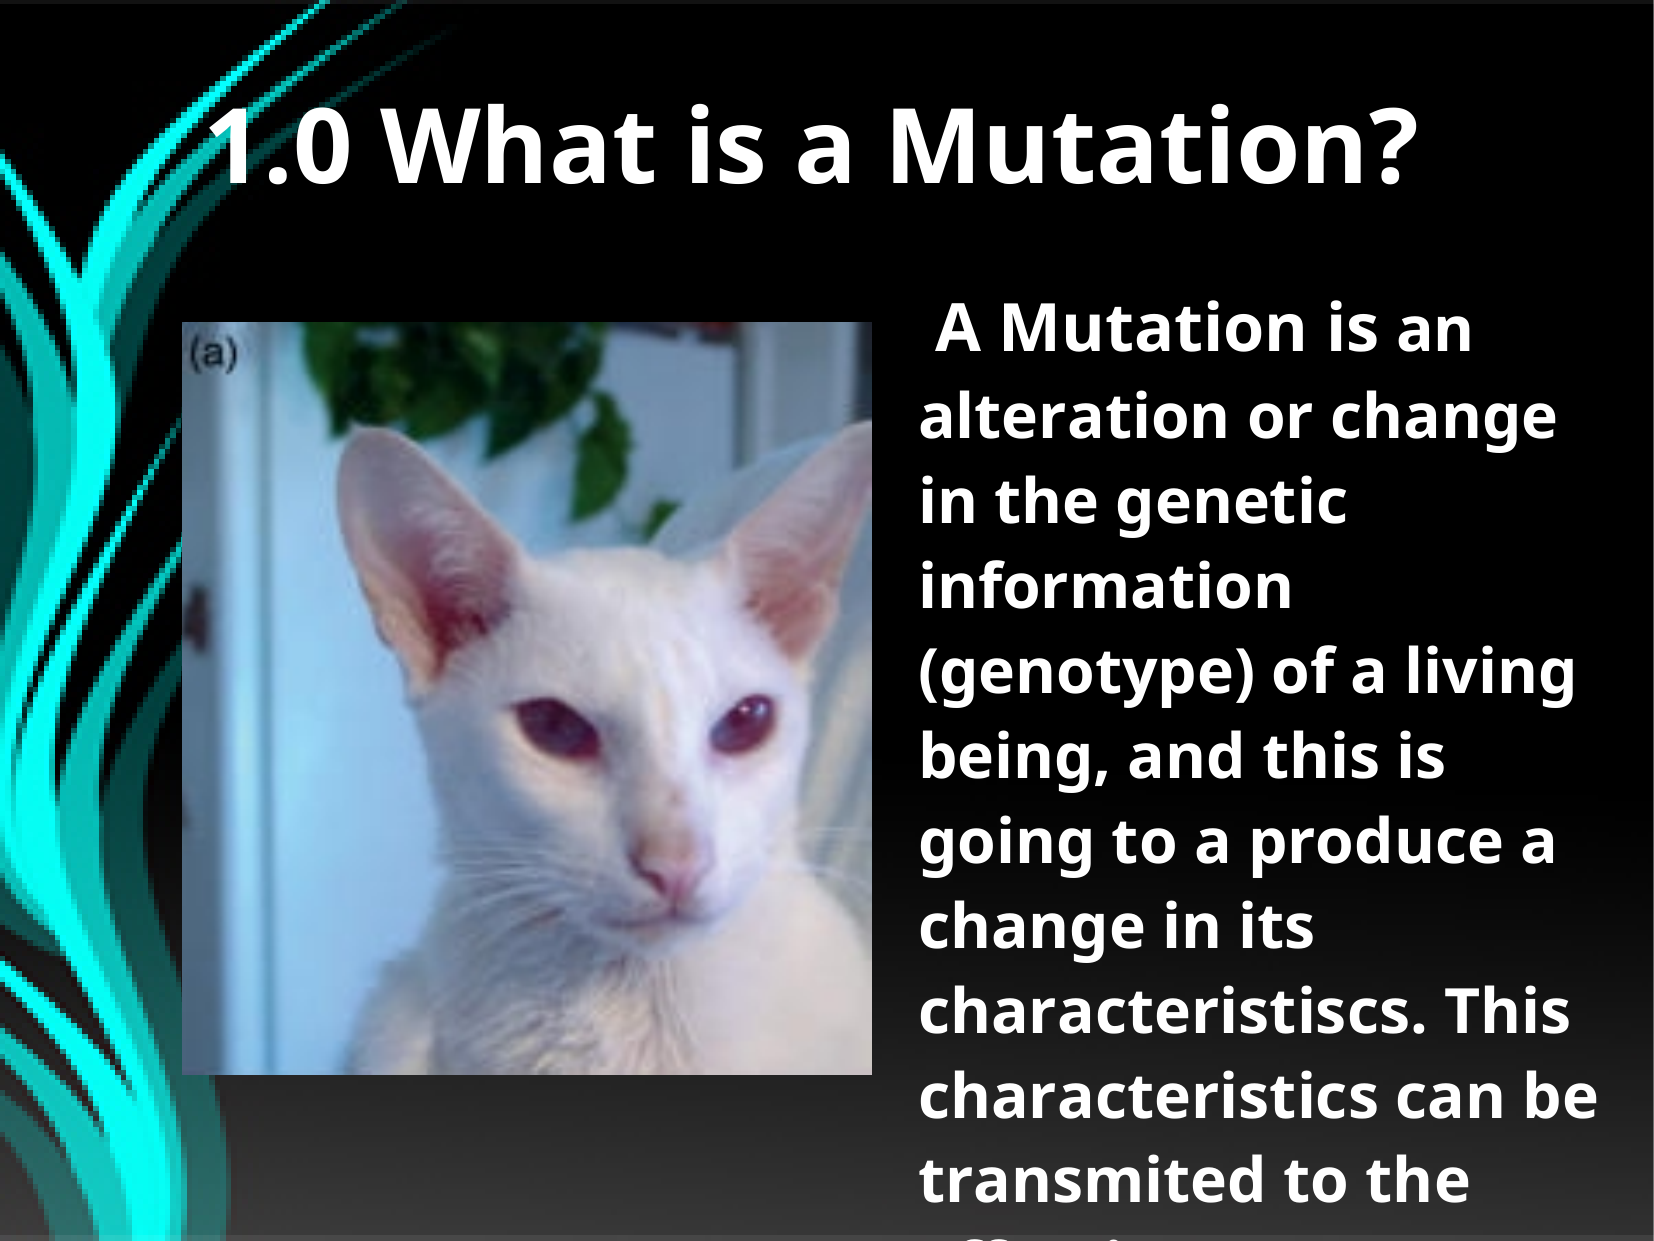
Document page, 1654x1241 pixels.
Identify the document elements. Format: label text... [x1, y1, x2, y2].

title 1.0 What is a Mutation? [118, 59, 1506, 228]
picture [0, 0, 1654, 1241]
list A Mutation is an alteration or change in the genetic information (genotype) of a living being, and this is going to a produce a change in its characteristiscs. This characteristics can be transmited to the offspring. [918, 280, 1628, 1159]
